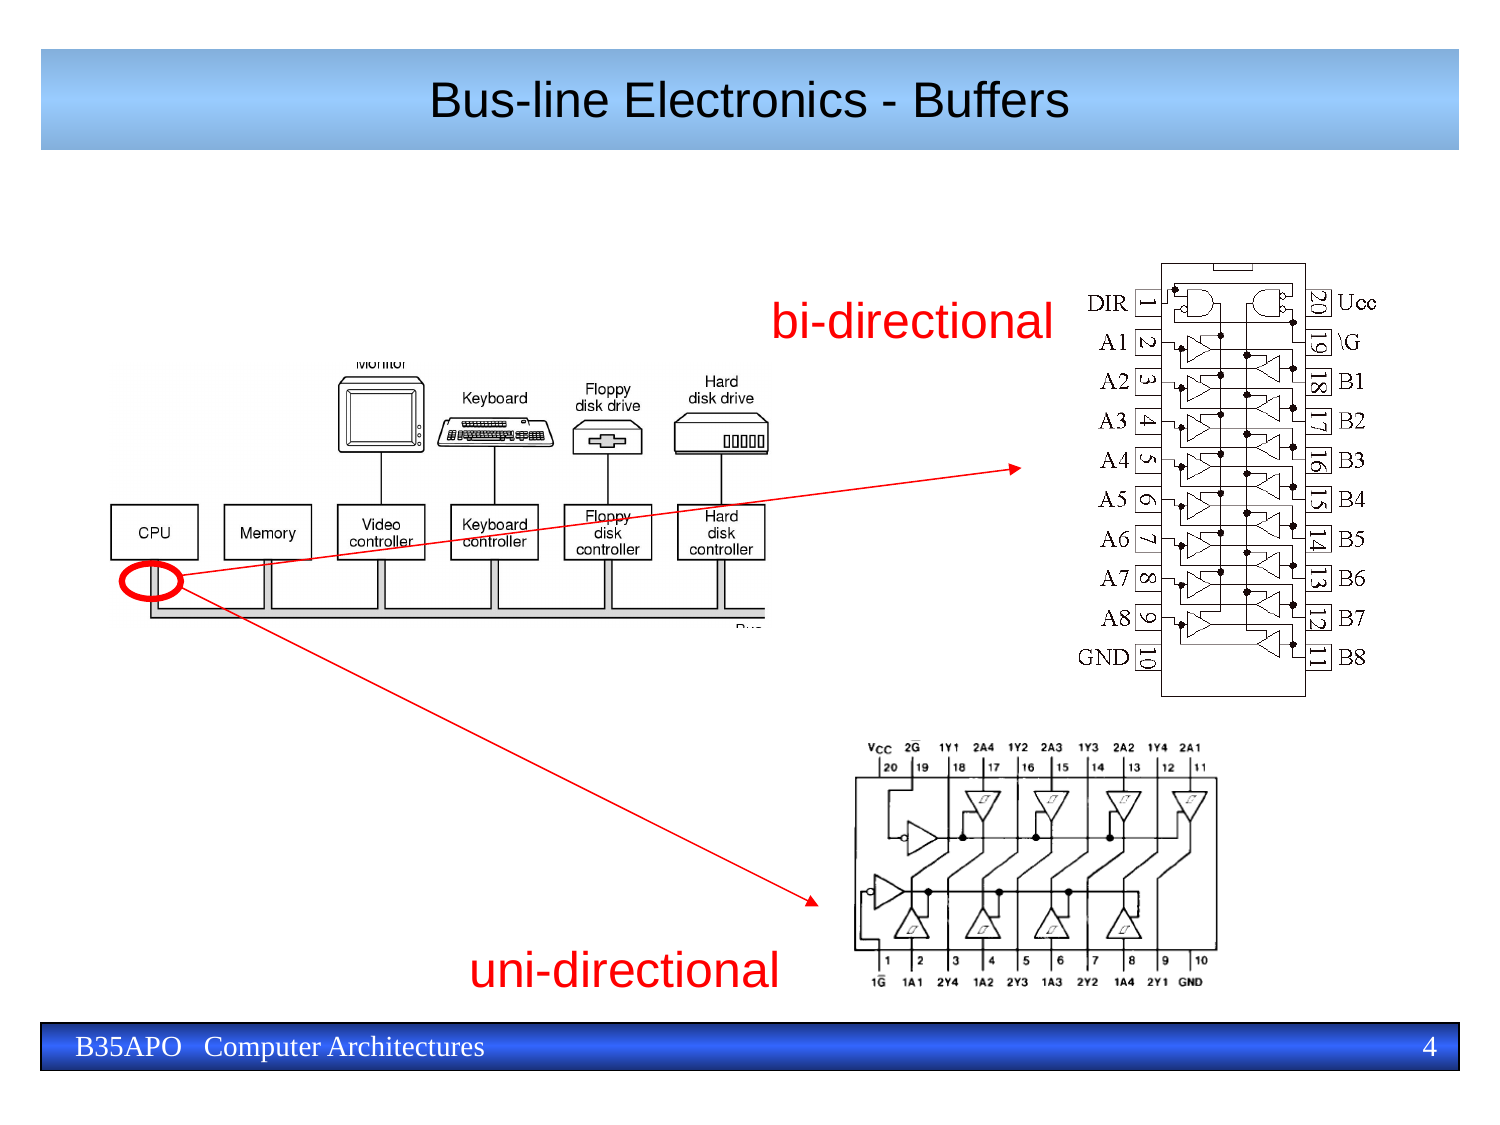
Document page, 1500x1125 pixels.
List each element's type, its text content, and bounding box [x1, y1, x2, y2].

picture [1047, 243, 1400, 722]
picture [126, 567, 177, 595]
picture [109, 362, 772, 628]
text_box uni-directional [454, 929, 808, 1006]
picture [844, 739, 1225, 993]
title Bus-line Electronics - Buffers [41, 49, 1459, 150]
picture [184, 501, 772, 628]
text_box bi-directional [757, 280, 1070, 357]
